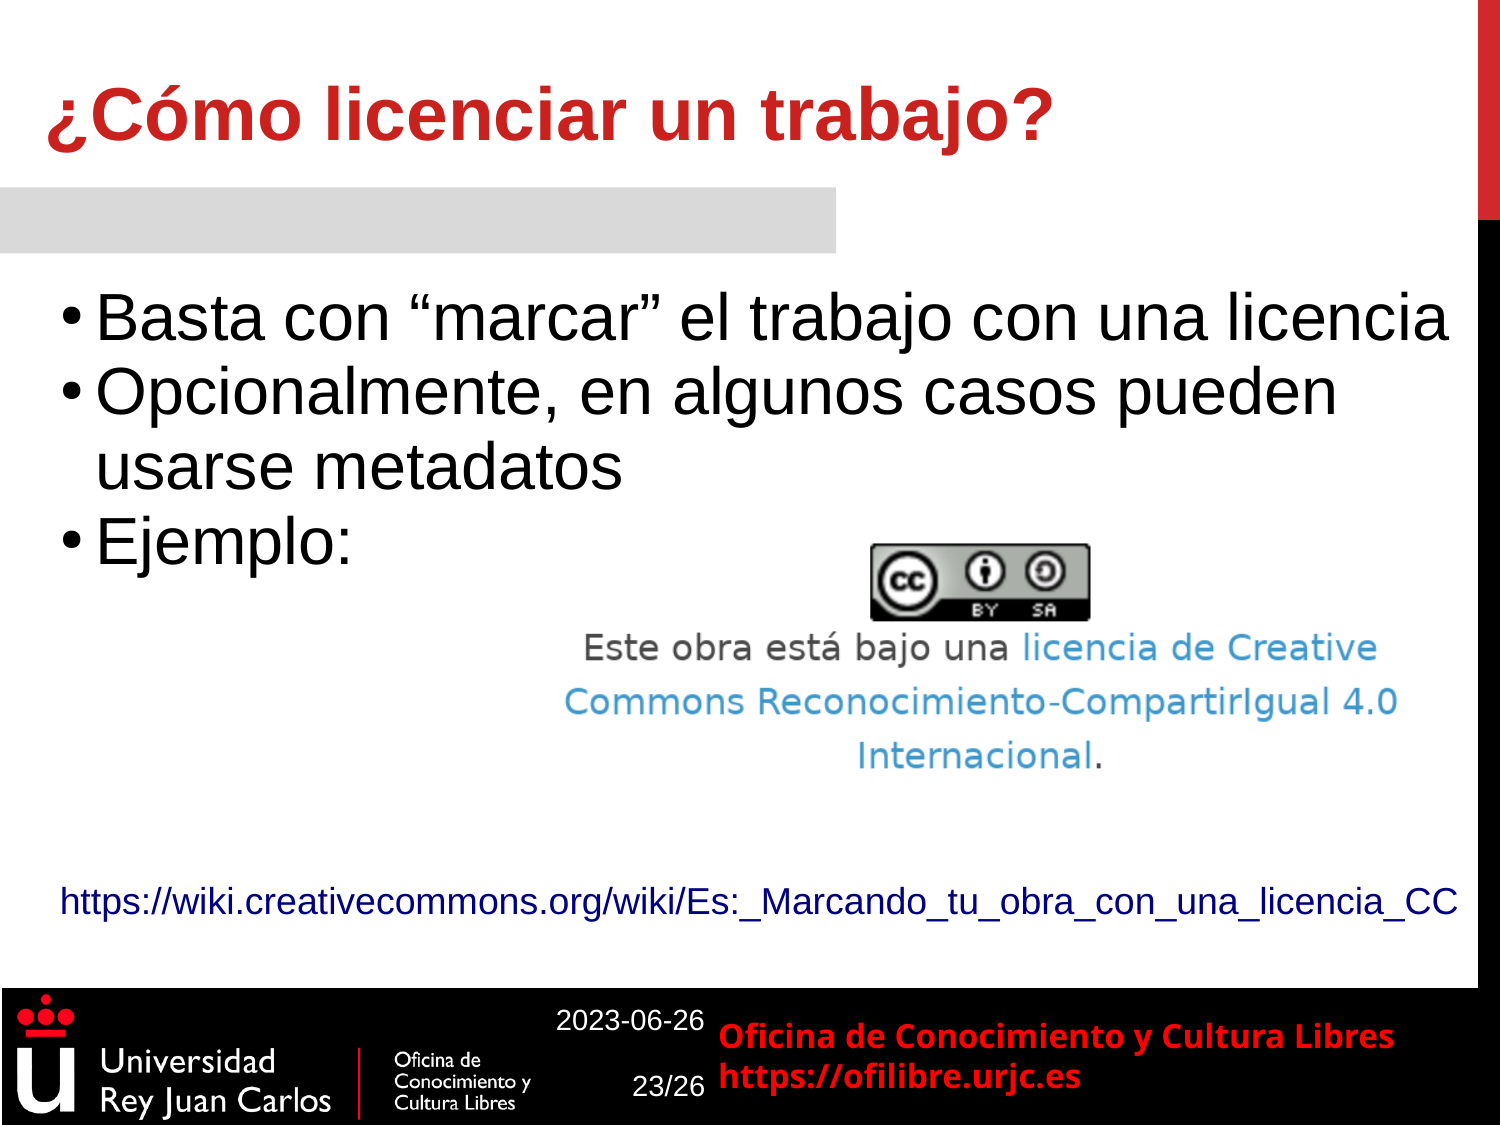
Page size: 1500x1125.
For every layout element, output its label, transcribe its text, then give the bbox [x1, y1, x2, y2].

text_box Basta con “marcar” el trabajo con una licencia Opcionalmente, en algunos casos pueden usarse metadatos Ejemplo: [45, 272, 1486, 587]
picture [17, 994, 531, 1120]
text_box https://wiki.creativecommons.org/wiki/Es:_Marcando_tu_obra_con_una_licencia_CC [45, 873, 1474, 931]
title [75, 7, 1425, 196]
text_box ¿Cómo licenciar un trabajo? [30, 64, 1306, 248]
picture [560, 531, 1406, 781]
